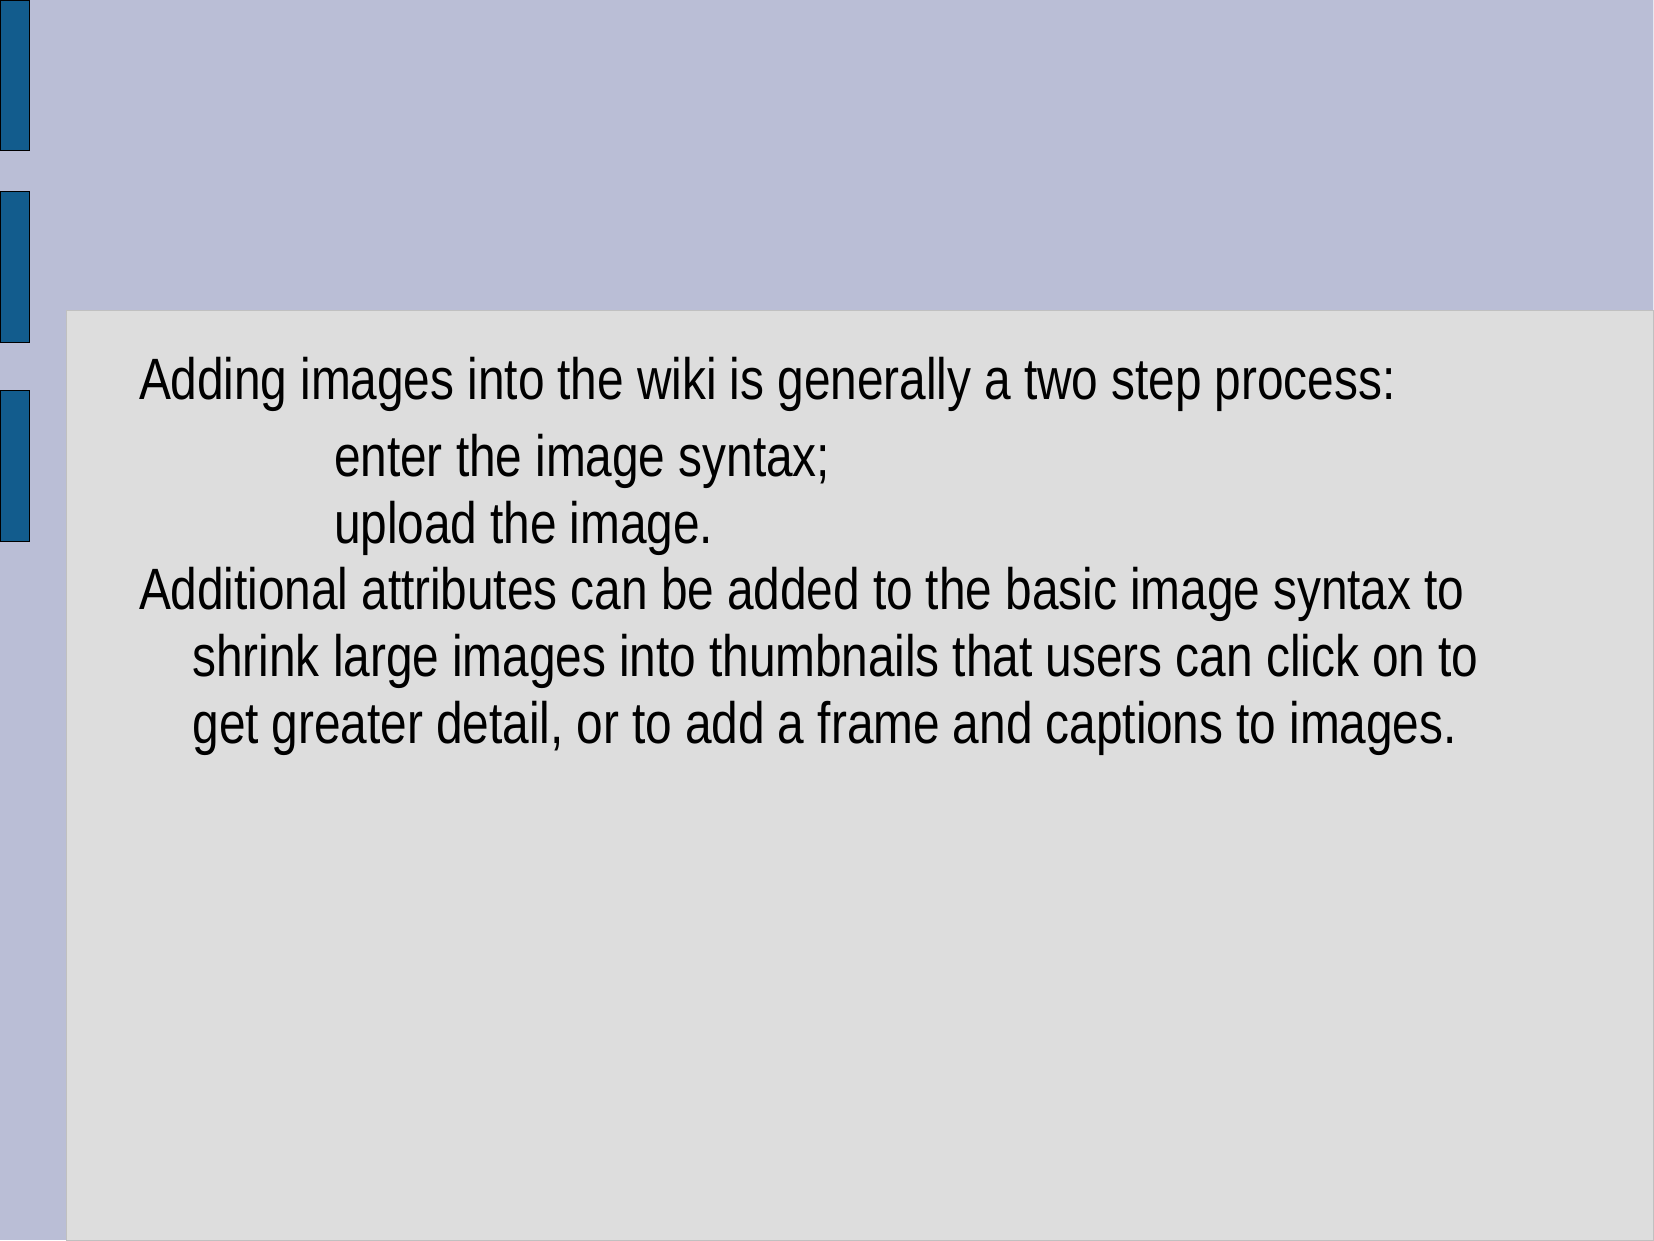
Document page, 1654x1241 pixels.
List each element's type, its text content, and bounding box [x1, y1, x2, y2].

list Adding images into the wiki is generally a two step process: enter the image syntax; upload the image. Additional attributes can be added to the basic image syntax to shrink large images into thumbnails that users can click on to get greater detail, or to add a frame and captions to images. [121, 344, 1534, 1127]
